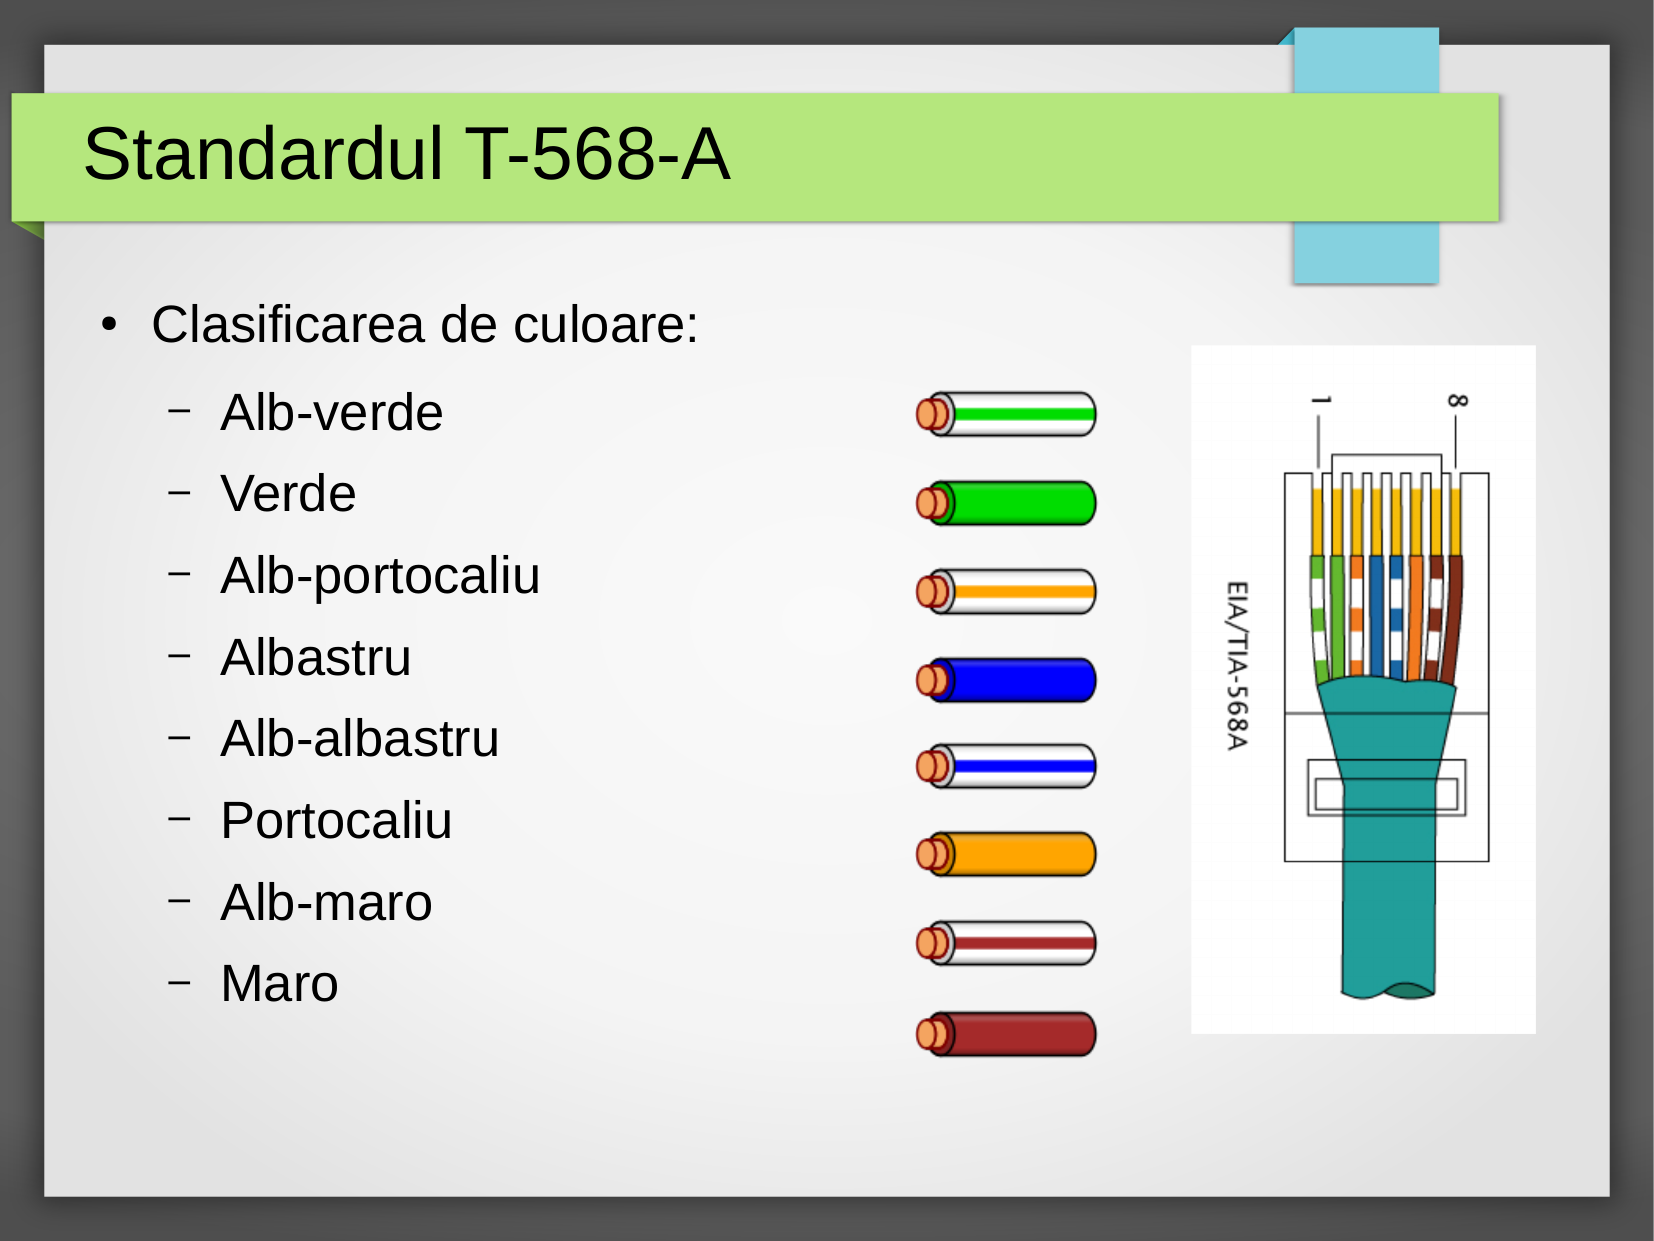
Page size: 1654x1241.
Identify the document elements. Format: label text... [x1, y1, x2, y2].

picture [0, 0, 1654, 1241]
title Standardul T-568-A [82, 94, 1264, 213]
list Clasificarea de culoare: Alb-verde Verde Alb-portocaliu Albastru Alb-albastru Portocaliu Alb-maro Maro [82, 295, 1571, 1015]
